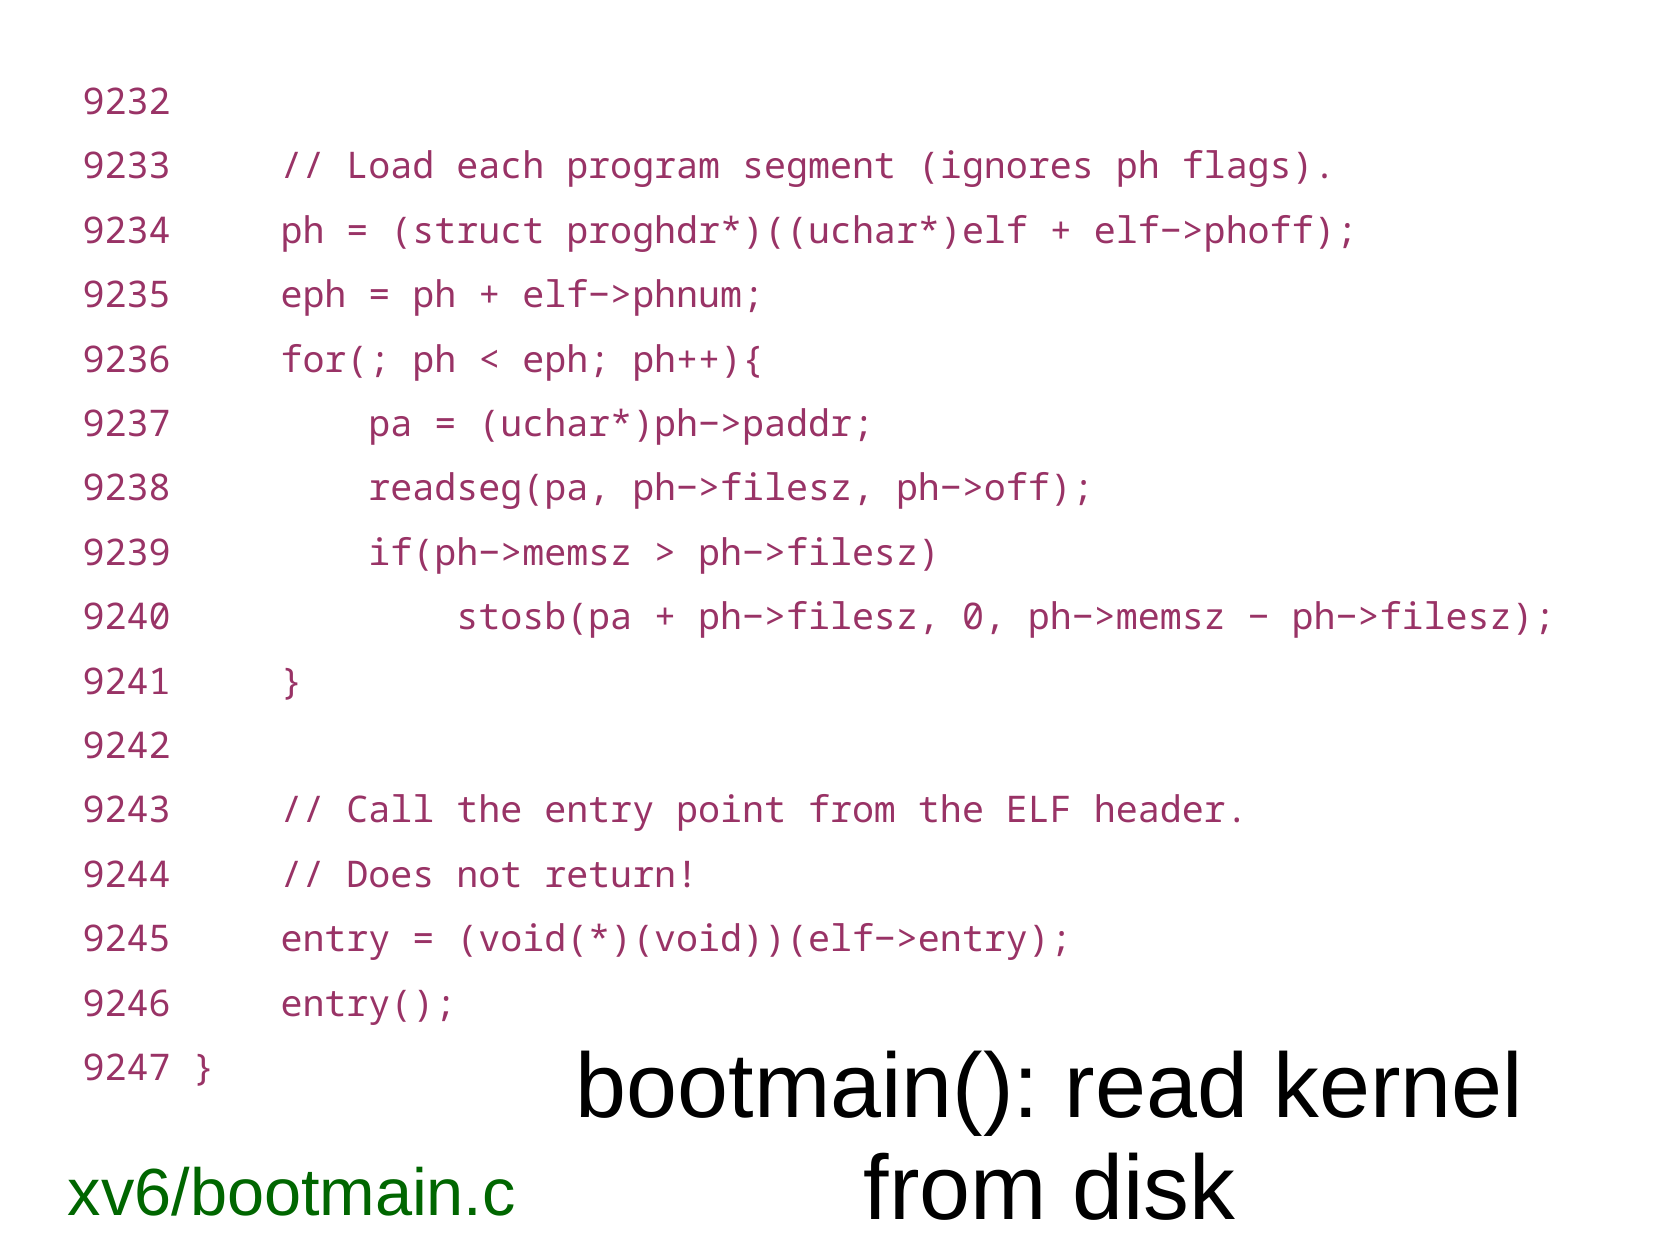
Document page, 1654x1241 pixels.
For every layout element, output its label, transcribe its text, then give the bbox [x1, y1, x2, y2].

list 9232 9233 // Load each program segment (ignores ph flags). 9234 ph = (struct proghdr*)((uchar*)elf + elf−>phoff); 9235 eph = ph + elf−>phnum; 9236 for(; ph < eph; ph++){ 9237 pa = (uchar*)ph−>paddr; 9238 readseg(pa, ph−>filesz, ph−>off); 9239 if(ph−>memsz > ph−>filesz) 9240 stosb(pa + ph−>filesz, 0, ph−>memsz − ph−>filesz); 9241 } 9242 9243 // Call the entry point from the ELF header. 9244 // Does not return! 9245 entry = (void(*)(void))(elf−>entry); 9246 entry(); 9247 } [82, 75, 1571, 1148]
text_box xv6/bootmain.c [53, 1148, 638, 1238]
title bootmain(): read kernel from disk [487, 1033, 1613, 1241]
